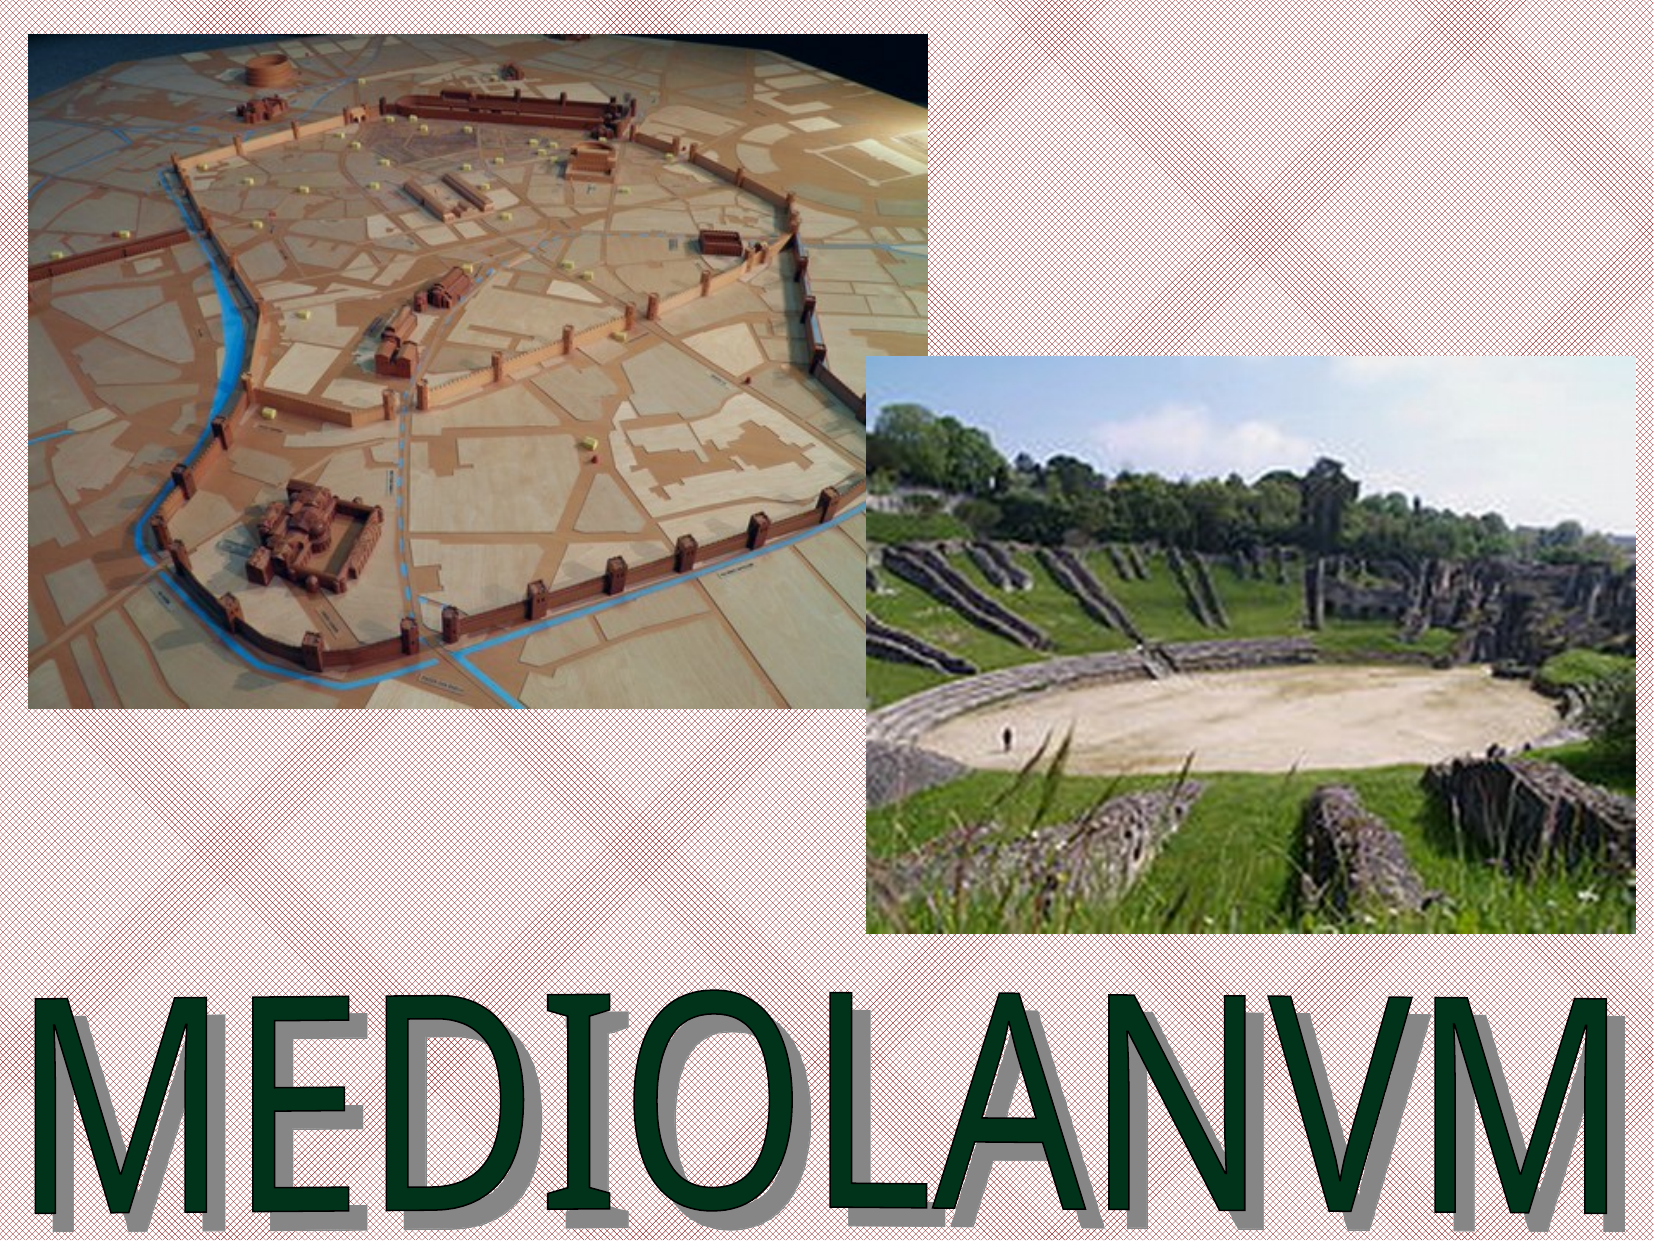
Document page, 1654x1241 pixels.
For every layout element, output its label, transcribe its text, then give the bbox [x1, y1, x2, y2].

text_box MEDIOLANVM [1435, 997, 1607, 1214]
text_box MEDIOLANVM [634, 990, 793, 1211]
text_box MEDIOLANVM [830, 992, 927, 1208]
text_box MEDIOLANVM [932, 993, 1086, 1210]
text_box MEDIOLANVM [252, 996, 349, 1212]
text_box MEDIOLANVM [35, 997, 207, 1214]
text_box MEDIOLANVM [547, 994, 610, 1210]
picture [28, 34, 1636, 934]
text_box MEDIOLANVM [1268, 996, 1413, 1212]
text_box MEDIOLANVM [1108, 994, 1245, 1211]
text_box MEDIOLANVM [386, 995, 524, 1211]
